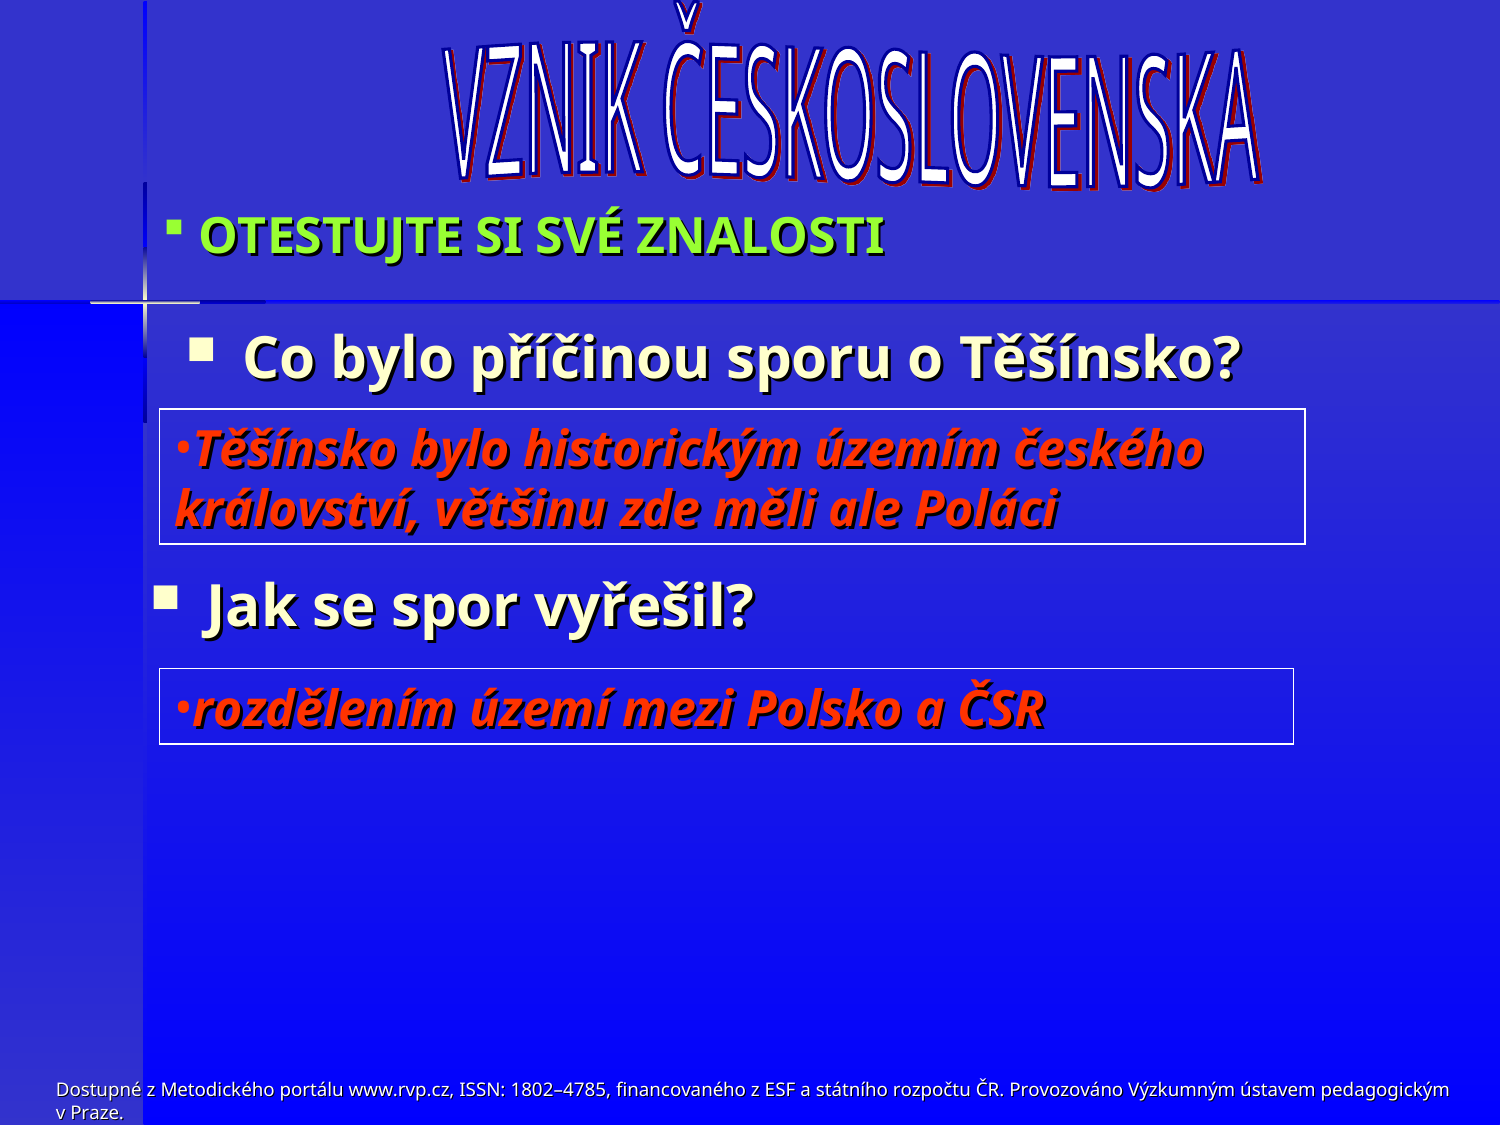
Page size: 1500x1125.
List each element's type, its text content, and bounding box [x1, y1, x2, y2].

text_box Těšínsko bylo historickým územím českého království, většinu zde měli ale Poláci [159, 408, 1306, 545]
text_box VZNIK ČESKOSLOVENSKA [578, 42, 597, 173]
text_box VZNIK ČESKOSLOVENSKA [1001, 55, 1043, 186]
text_box VZNIK ČESKOSLOVENSKA [1087, 56, 1127, 187]
text_box VZNIK ČESKOSLOVENSKA [825, 47, 872, 182]
text_box VZNIK ČESKOSLOVENSKA [530, 42, 570, 174]
text_box VZNIK ČESKOSLOVENSKA [786, 46, 823, 179]
text_box VZNIK ČESKOSLOVENSKA [486, 44, 522, 177]
text_box OTESTUJTE SI SVÉ ZNALOSTI [147, 196, 987, 272]
text_box Dostupné z Metodického portálu www.rvp.cz, ISSN: 1802–4785, financovaného z ESF a státního rozpočtu ČR. Provozováno Výzkumným ústavem pedagogickým v Praze. [41, 1070, 1471, 1125]
text_box VZNIK ČESKOSLOVENSKA [442, 46, 485, 179]
text_box VZNIK ČESKOSLOVENSKA [1049, 56, 1077, 187]
text_box VZNIK ČESKOSLOVENSKA [919, 51, 948, 183]
text_box rozdělením území mezi Polsko a ČSR [159, 668, 1294, 745]
text_box VZNIK ČESKOSLOVENSKA [664, 41, 702, 176]
text_box VZNIK ČESKOSLOVENSKA [710, 44, 739, 176]
text_box Jak se spor vyřešil? [135, 574, 1436, 953]
text_box VZNIK ČESKOSLOVENSKA [952, 52, 998, 186]
text_box VZNIK ČESKOSLOVENSKA [745, 44, 777, 178]
text_box VZNIK ČESKOSLOVENSKA [1178, 50, 1259, 185]
text_box VZNIK ČESKOSLOVENSKA [606, 41, 643, 173]
text_box VZNIK ČESKOSLOVENSKA [674, 0, 699, 31]
list Co bylo příčinou sporu o Těšínsko? [171, 326, 1471, 705]
text_box VZNIK ČESKOSLOVENSKA [1137, 54, 1169, 188]
text_box VZNIK ČESKOSLOVENSKA [878, 49, 910, 183]
